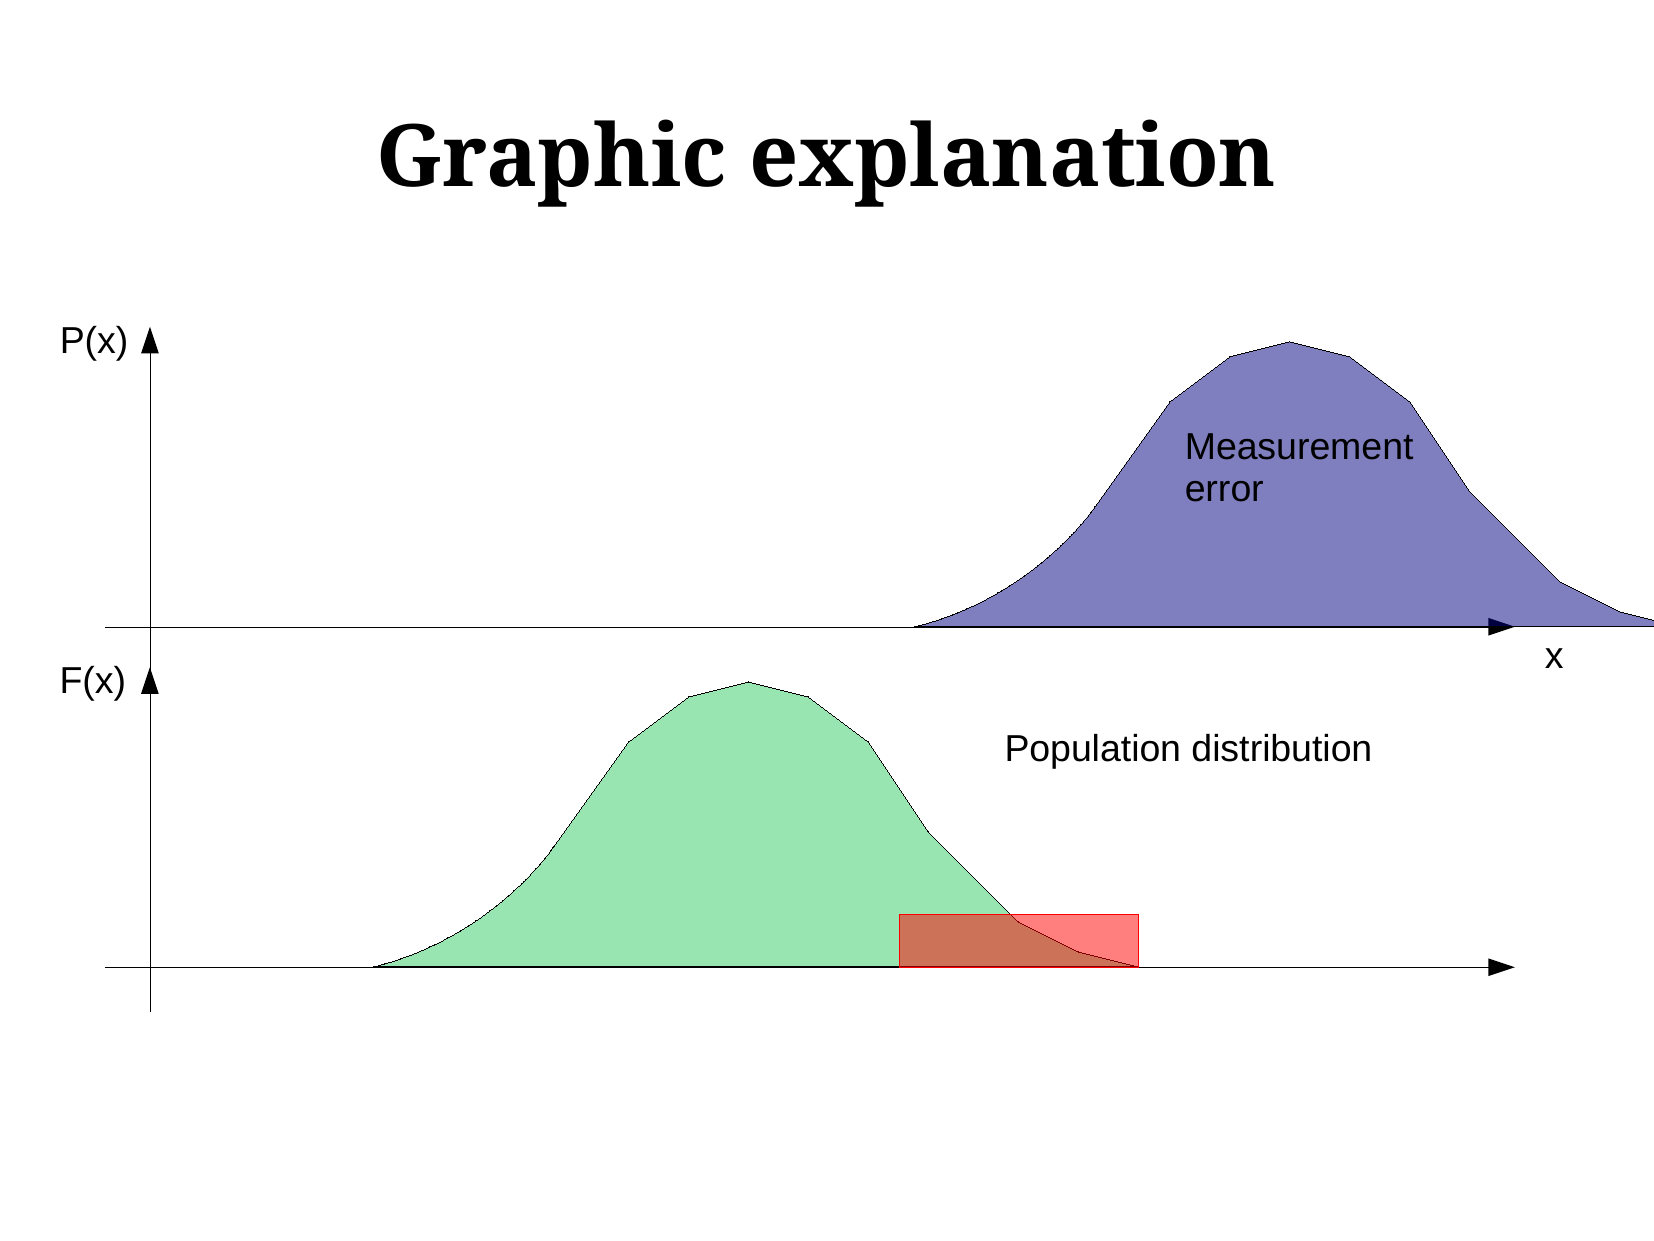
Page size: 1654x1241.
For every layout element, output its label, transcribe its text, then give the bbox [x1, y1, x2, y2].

text_box [914, 341, 1654, 627]
text_box Measurement error [1169, 418, 1485, 518]
title Graphic explanation [82, 49, 1571, 257]
text_box F(x) [44, 652, 195, 710]
text_box [373, 681, 1139, 968]
text_box x [1529, 627, 1654, 684]
text_box P(x) [44, 311, 195, 369]
text_box Population distribution [989, 719, 1485, 777]
